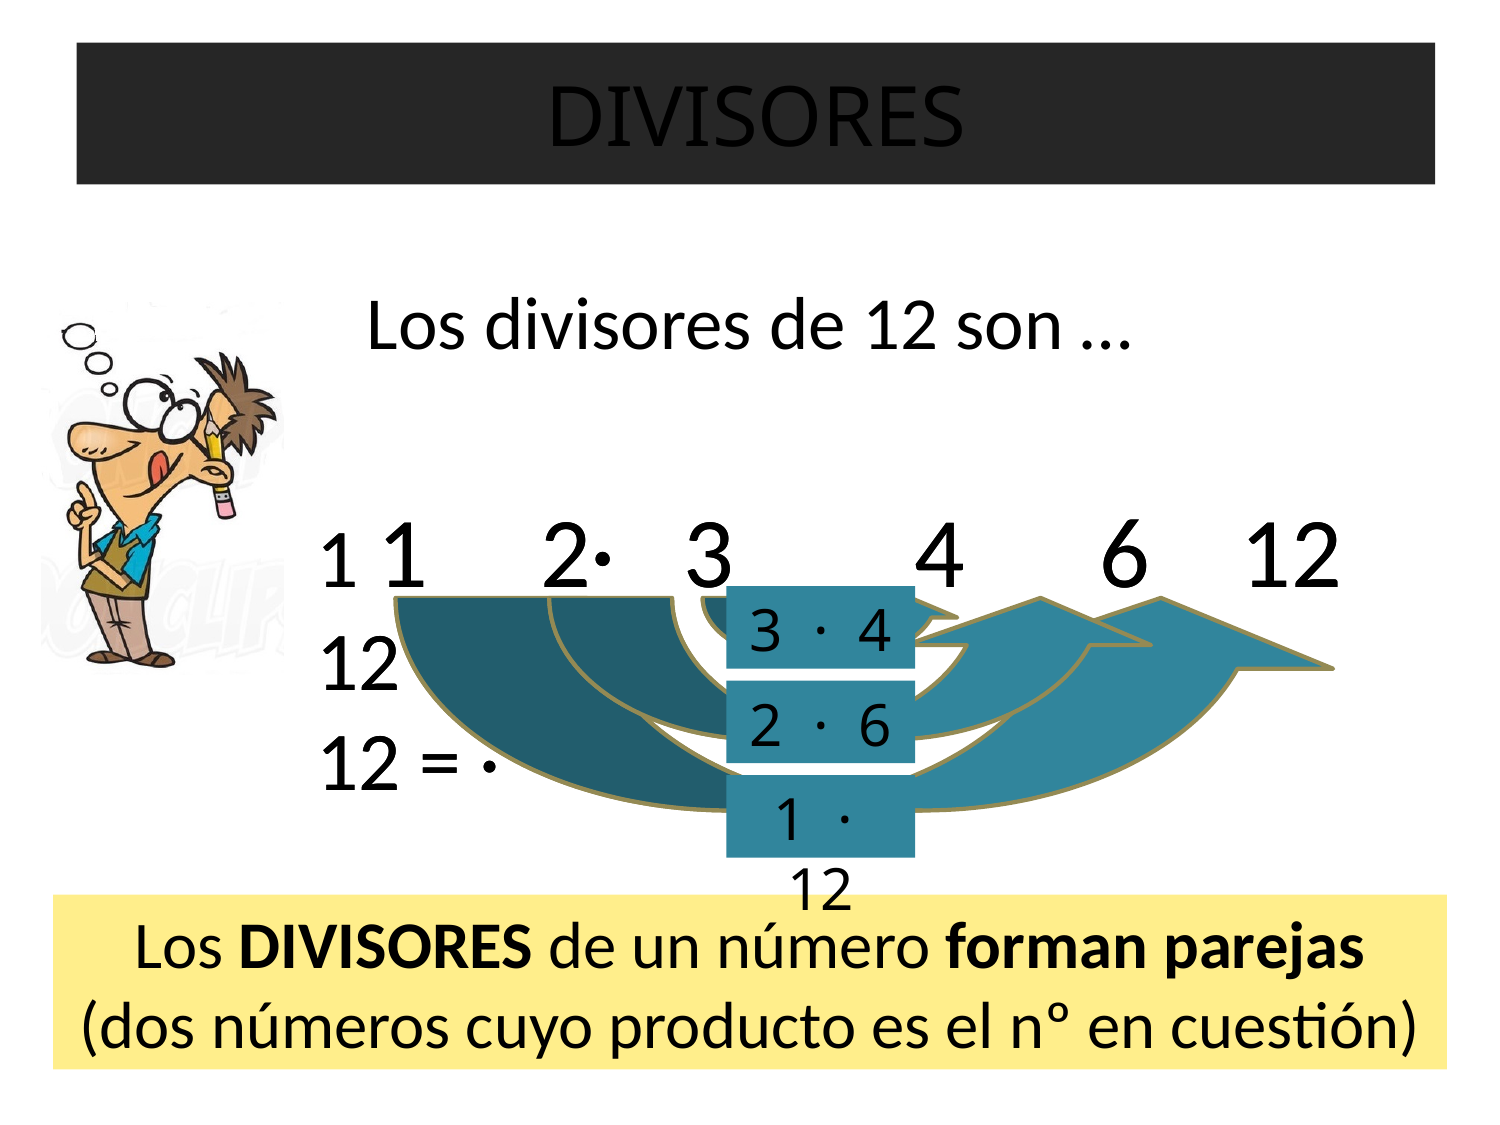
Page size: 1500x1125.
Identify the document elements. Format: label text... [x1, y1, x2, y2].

text_box 2 · 6 [726, 680, 916, 764]
picture [41, 302, 284, 676]
text_box 3 · 4 [726, 586, 916, 669]
text_box DIVISORES [76, 42, 1436, 185]
text_box Los divisores de 12 son … [100, 267, 1400, 409]
text_box Los DIVISORES de un número forman parejas (dos números cuyo producto es el nº en cuestión) [53, 894, 1447, 1070]
text_box 1 1 2· 3 4 6 12 12 12 = · [301, 479, 1376, 823]
text_box 1 · 12 [726, 775, 916, 858]
